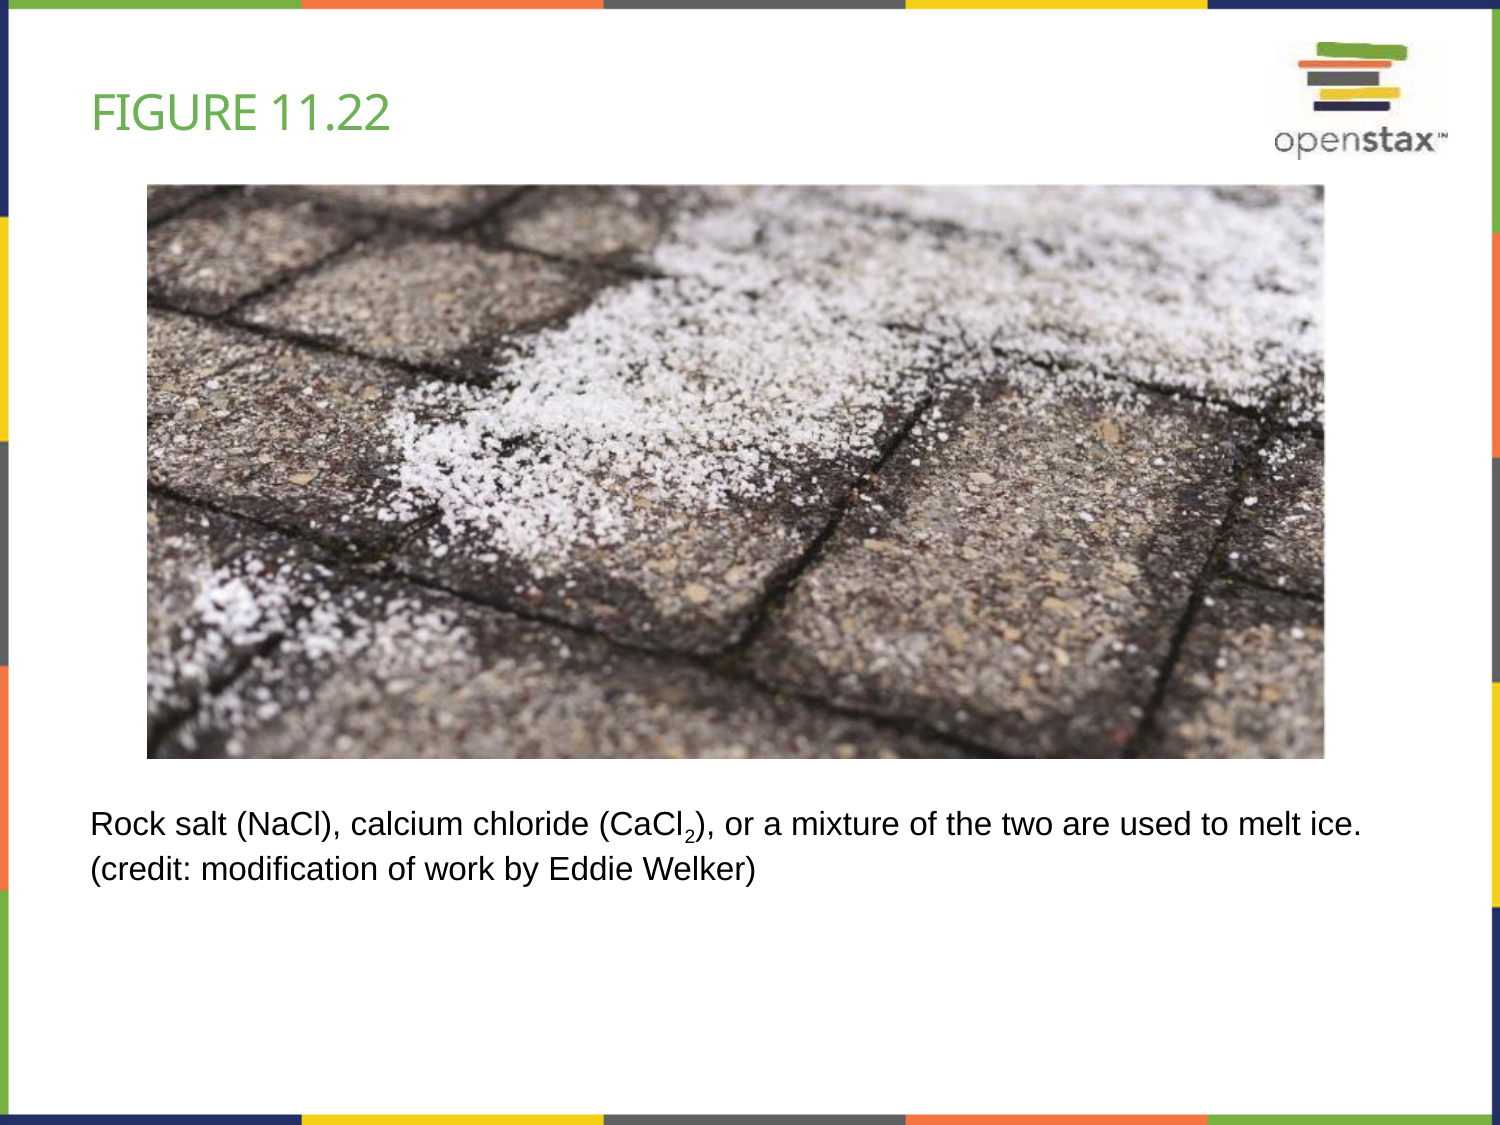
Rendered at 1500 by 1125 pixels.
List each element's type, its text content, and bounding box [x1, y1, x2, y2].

title Figure 11.22 [75, 39, 1398, 148]
list Rock salt (NaCl), calcium chloride (CaCl2), or a mixture of the two are used to melt ice. (credit: modification of work by Eddie Welker) [75, 794, 1398, 986]
picture [0, 0, 1500, 1125]
